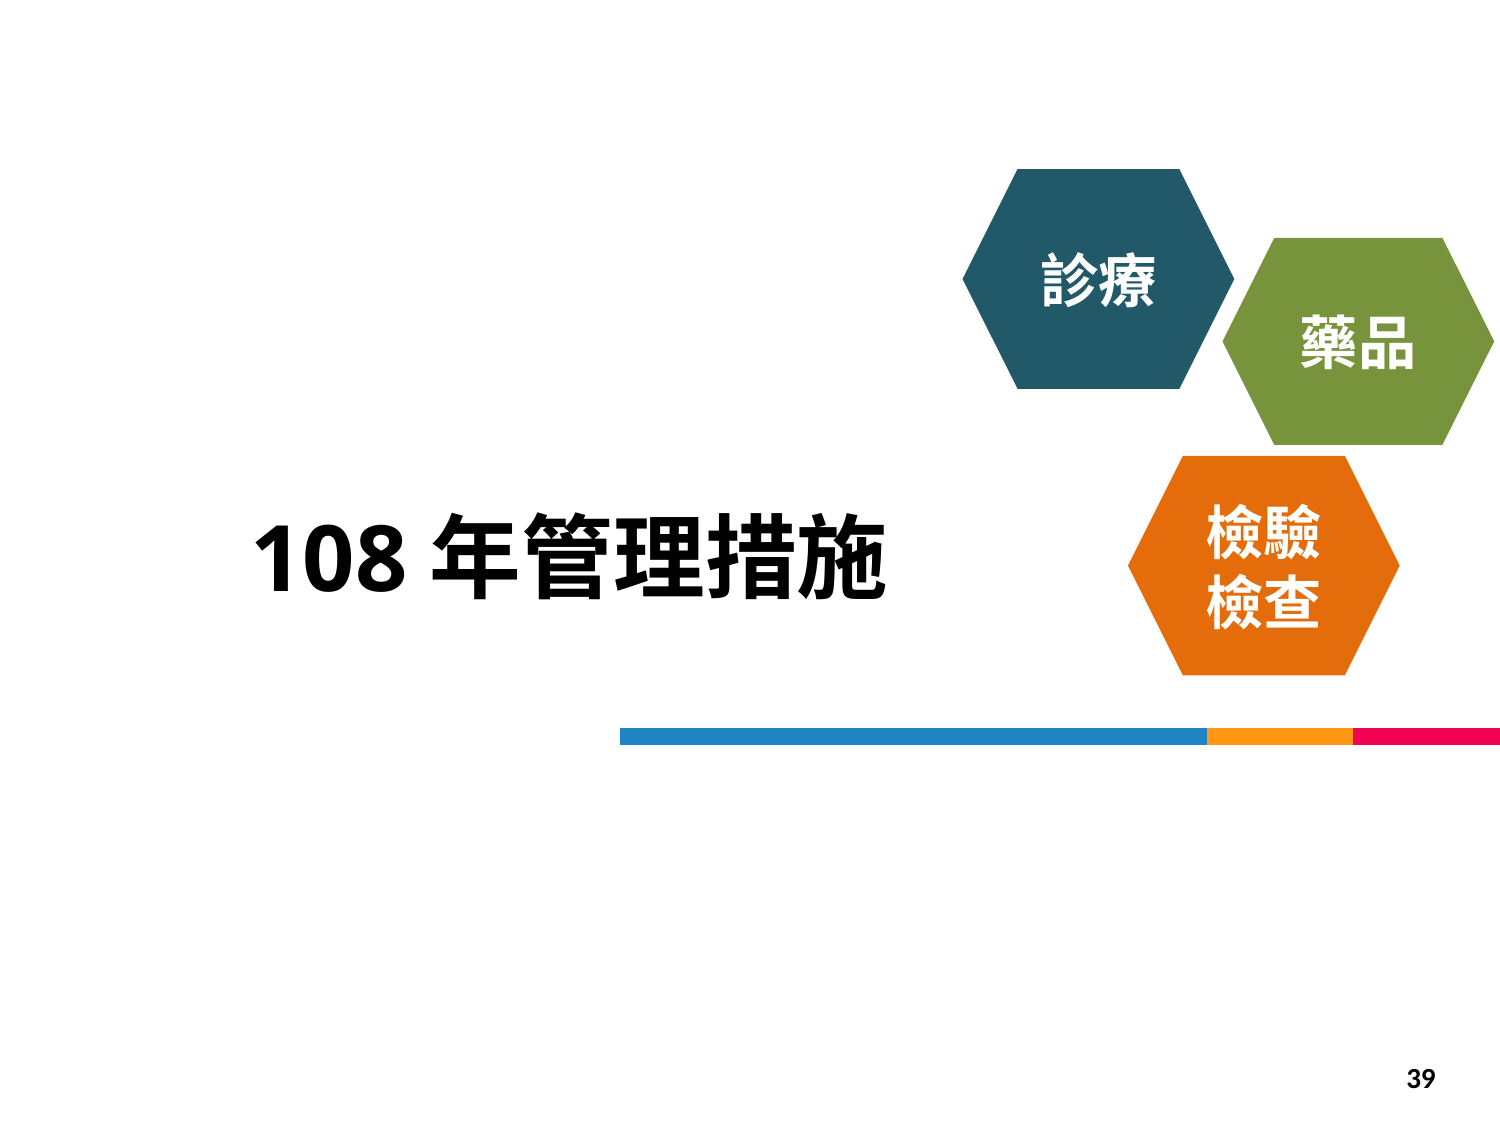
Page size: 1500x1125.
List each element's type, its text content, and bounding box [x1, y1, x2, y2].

text_box <編號> [1391, 1043, 1482, 1113]
text_box 診療 [962, 169, 1235, 389]
text_box 檢驗檢查 [1128, 455, 1400, 676]
text_box 藥品 [1222, 237, 1495, 445]
list 108年管理措施 [39, 472, 1100, 637]
